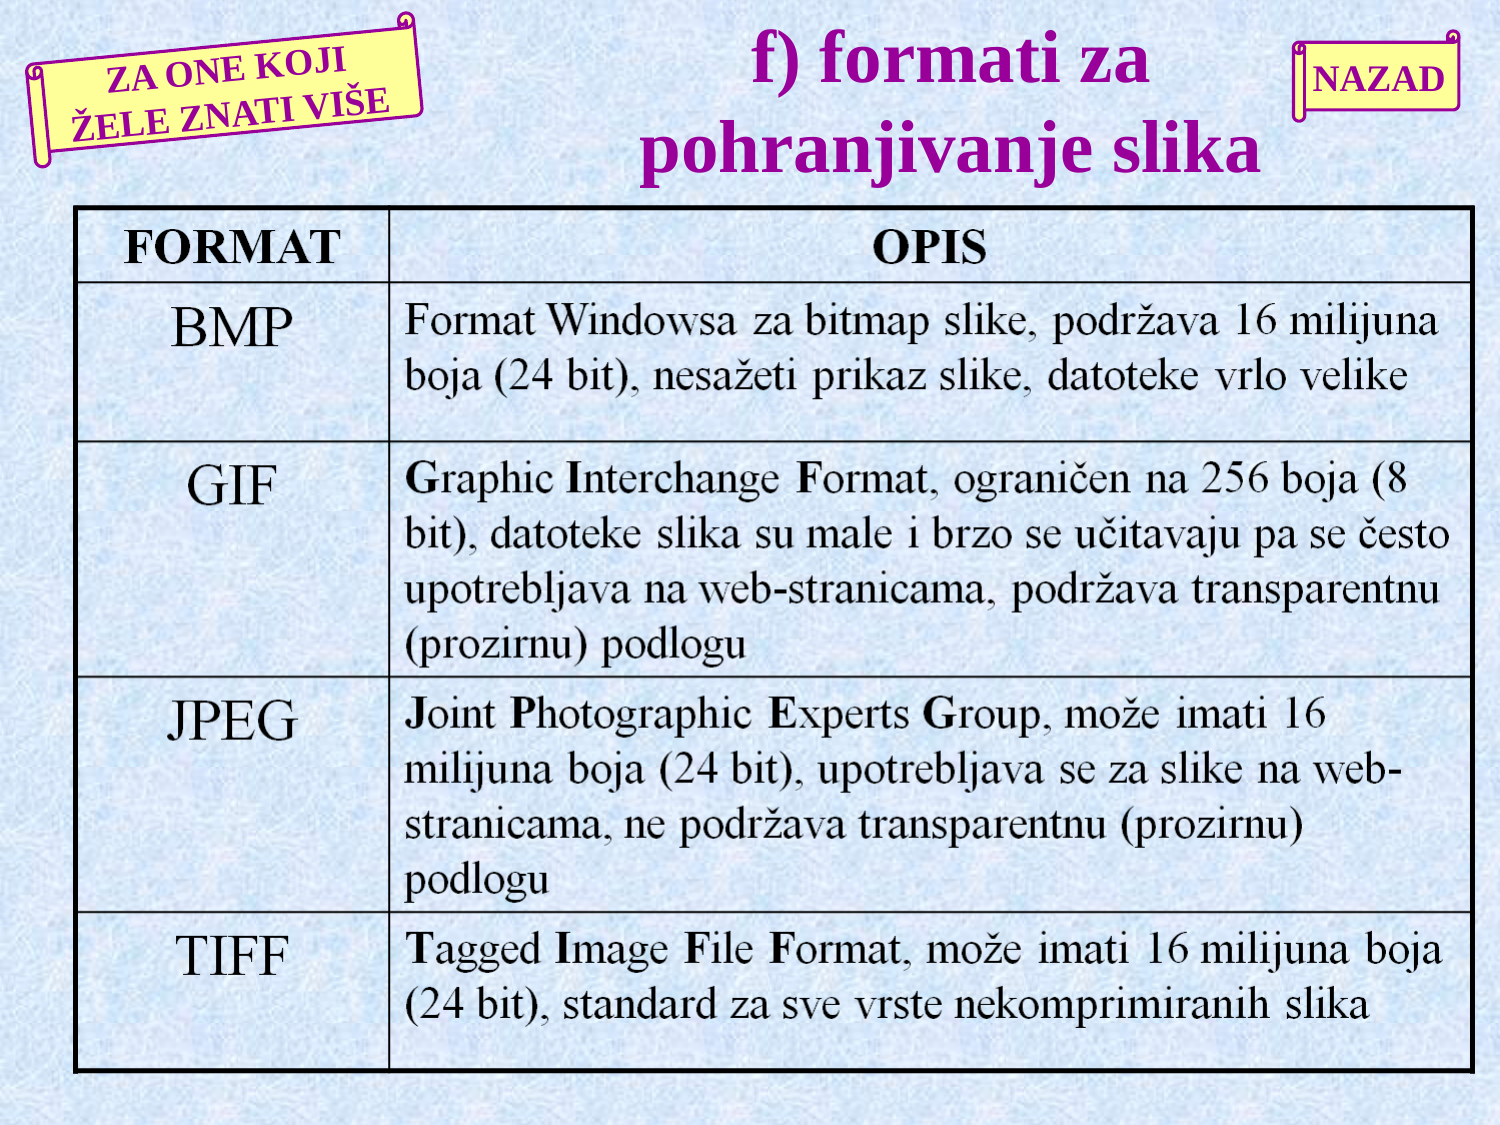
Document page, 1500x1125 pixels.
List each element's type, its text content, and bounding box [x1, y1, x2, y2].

title f) formati za pohranjivanje slika [478, 0, 1424, 188]
text_box NAZAD [1293, 31, 1459, 122]
picture [63, 196, 1493, 1083]
text_box ZA ONE KOJI ŽELE ZNATI VIŠE [26, 12, 423, 167]
